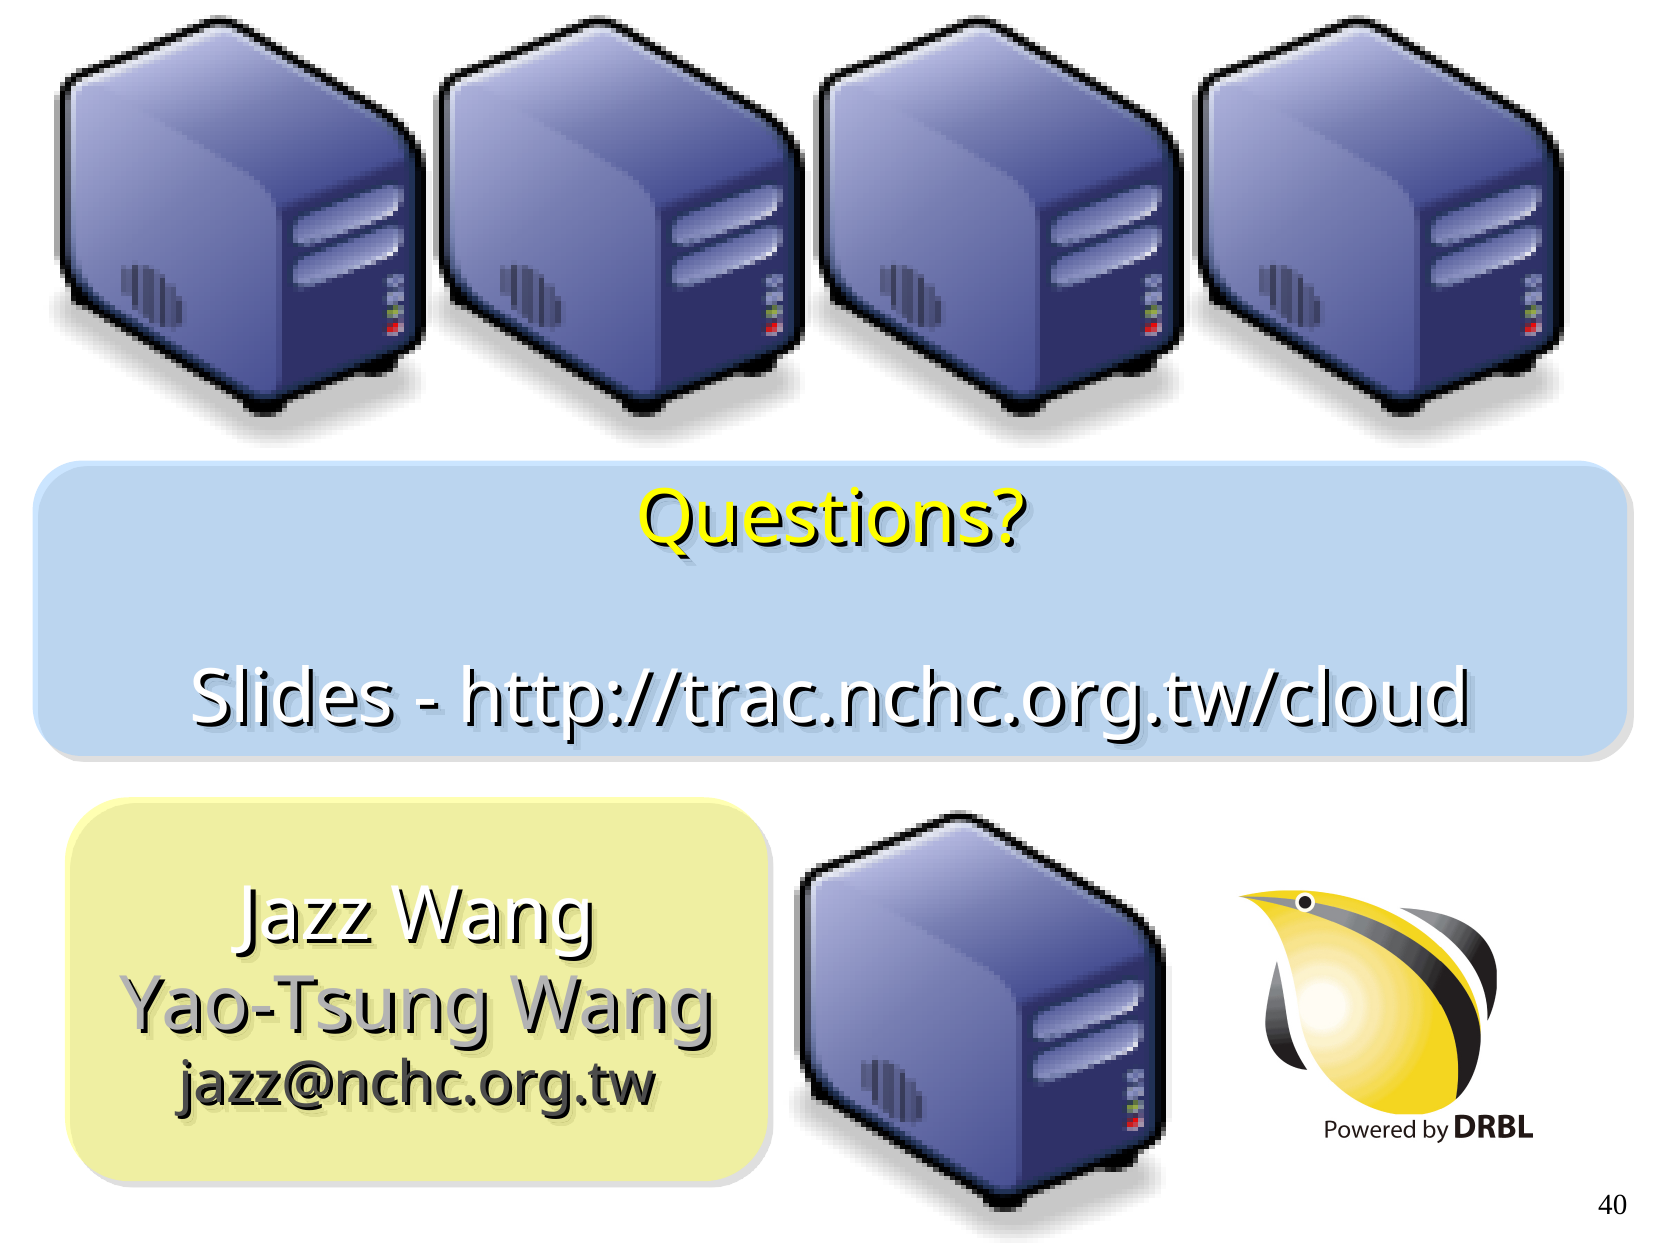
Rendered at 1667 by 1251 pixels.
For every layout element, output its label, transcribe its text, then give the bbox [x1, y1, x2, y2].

text_box Questions? Slides - http://trac.nchc.org.tw/cloud [32, 460, 1628, 756]
picture [767, 797, 1211, 1251]
text_box Jazz Wang Yao-Tsung Wang jazz@nchc.org.tw [64, 797, 767, 1182]
picture [27, 2, 1609, 502]
picture [1224, 874, 1548, 1152]
